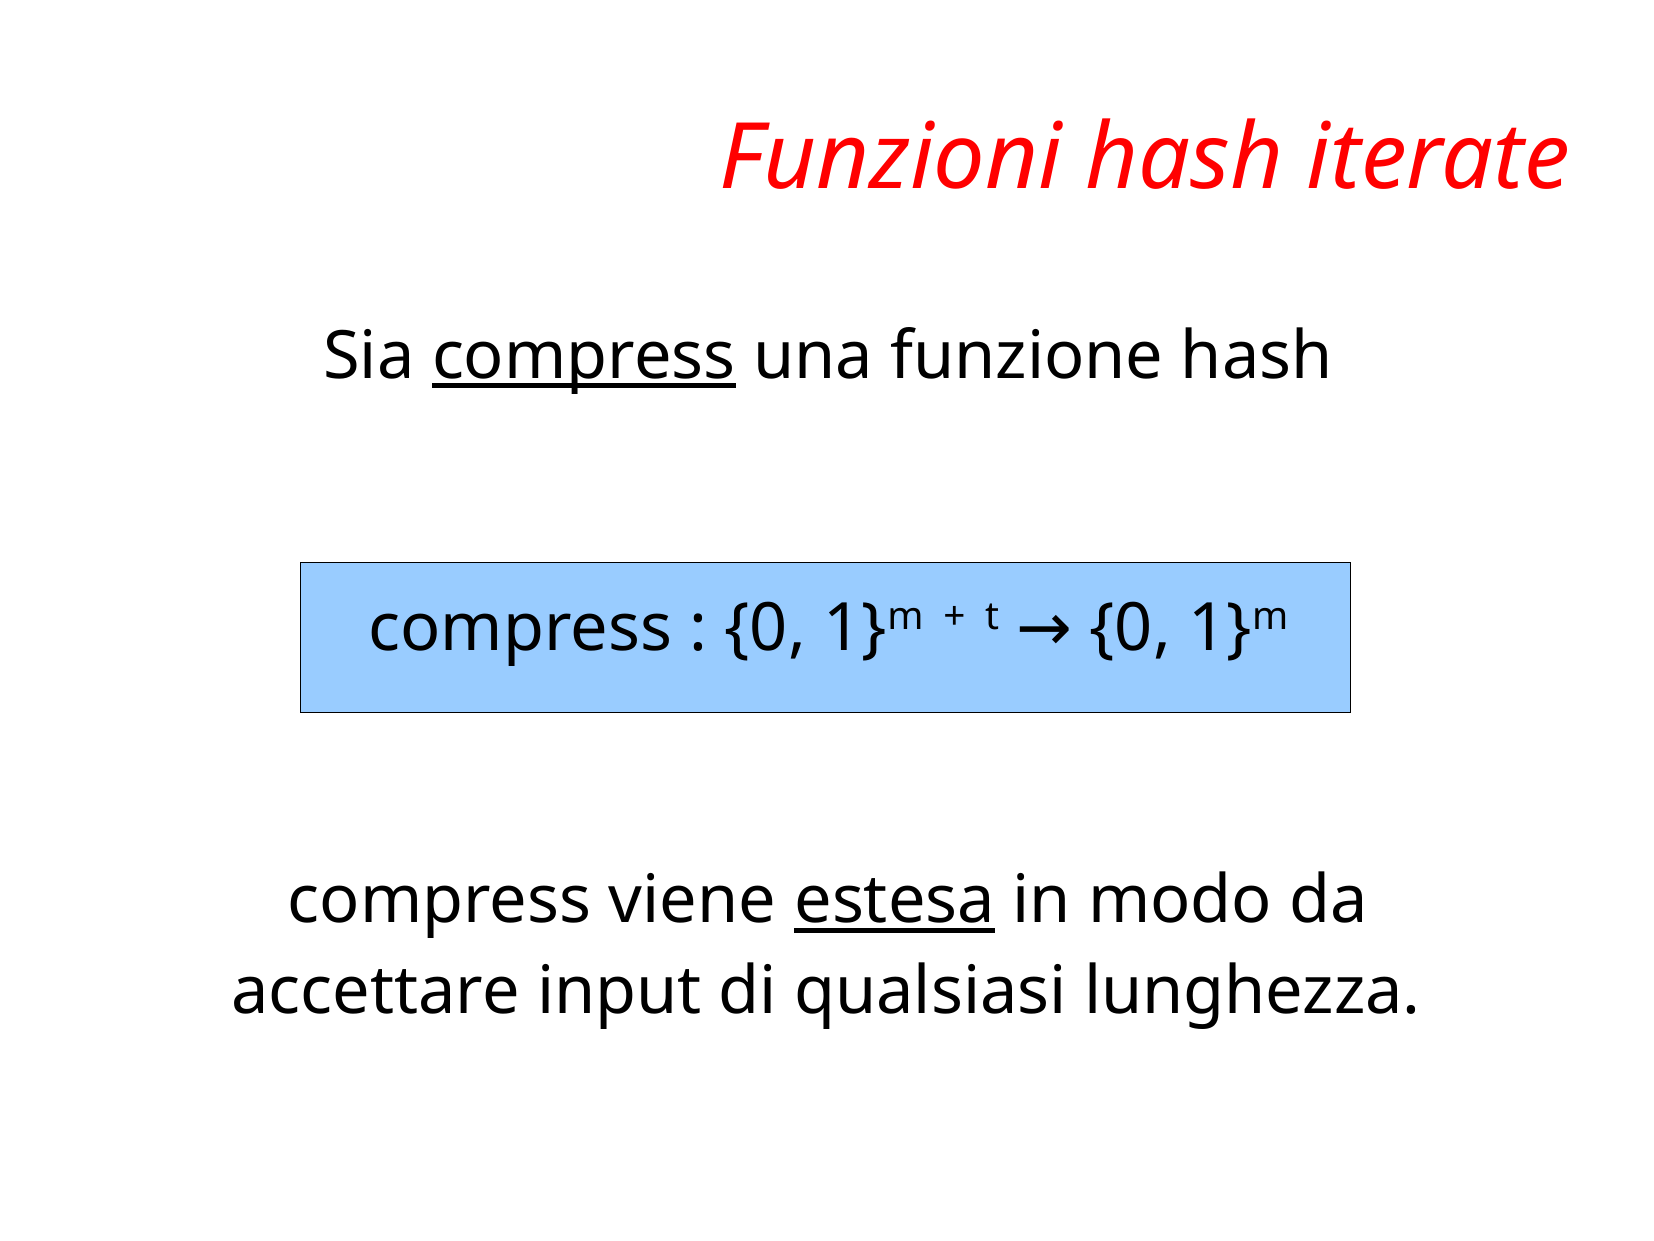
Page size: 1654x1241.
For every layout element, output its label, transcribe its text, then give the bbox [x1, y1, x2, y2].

subtitle Sia compress una funzione hash compress : {0, 1}m + t → {0, 1}m compress viene estesa in modo da accettare input di qualsiasi lunghezza. [82, 290, 1501, 1051]
title Funzioni hash iterate [82, 49, 1571, 257]
